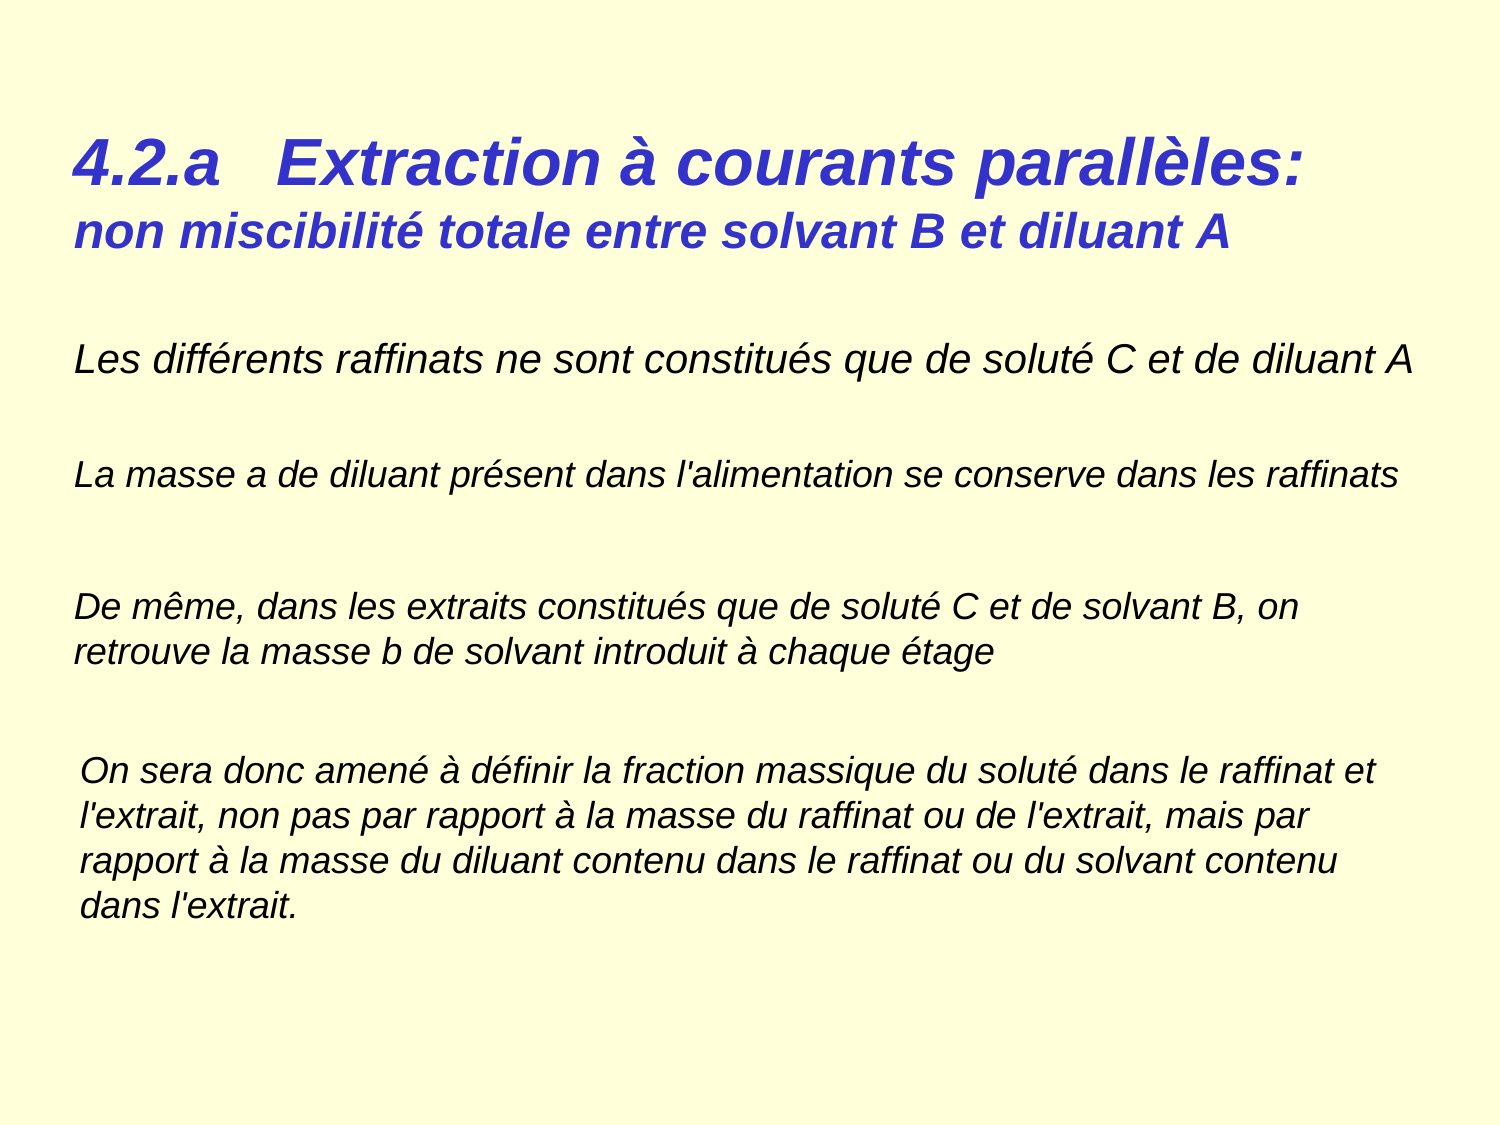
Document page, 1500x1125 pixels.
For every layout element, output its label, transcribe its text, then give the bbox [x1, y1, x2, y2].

text_box De même, dans les extraits constitués que de soluté C et de solvant B, on retrouve la masse b de solvant introduit à chaque étage [59, 574, 1418, 680]
text_box 4.2.a Extraction à courants parallèles: non miscibilité totale entre solvant B et diluant A [59, 111, 1447, 296]
text_box La masse a de diluant présent dans l'alimentation se conserve dans les raffinats [59, 442, 1418, 502]
text_box On sera donc amené à définir la fraction massique du soluté dans le raffinat et l'extrait, non pas par rapport à la masse du raffinat ou de l'extrait, mais par rapport à la masse du diluant contenu dans le raffinat ou du solvant contenu dans l'extrait. [64, 738, 1394, 934]
text_box Les différents raffinats ne sont constitués que de soluté C et de diluant A [59, 324, 1477, 390]
